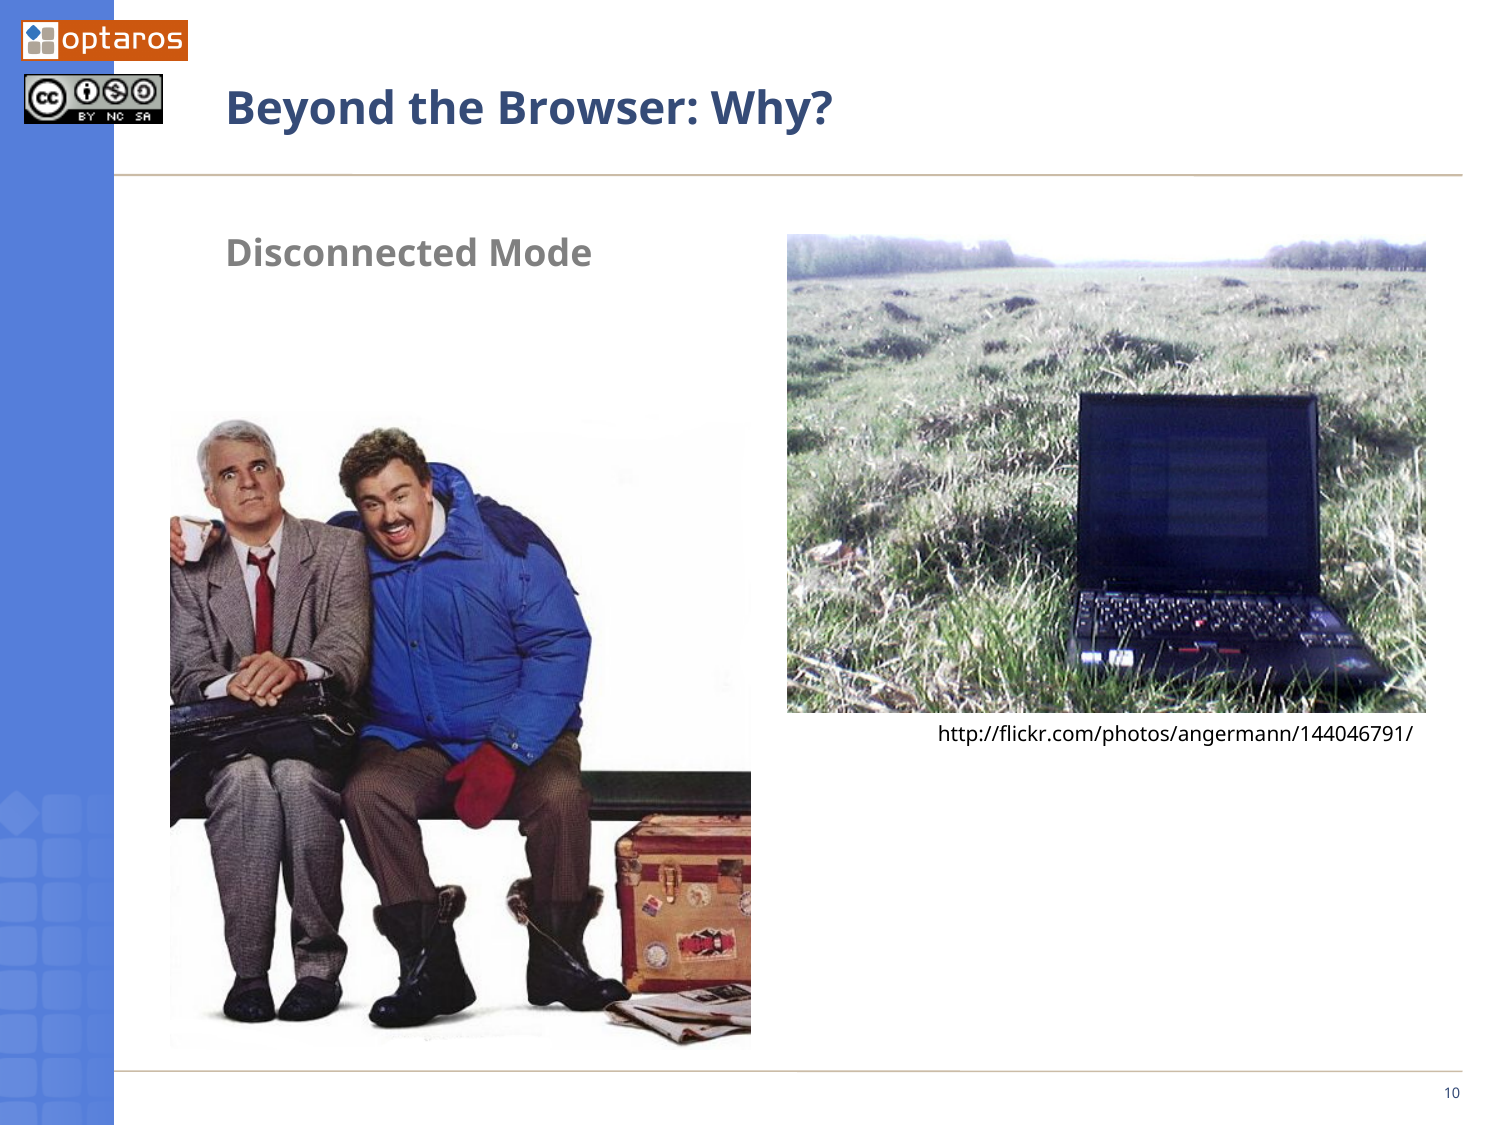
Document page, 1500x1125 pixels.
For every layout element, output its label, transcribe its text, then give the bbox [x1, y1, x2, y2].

picture [787, 234, 1426, 713]
title Beyond the Browser: Why? [224, 44, 1463, 168]
list Disconnected Mode [224, 224, 1463, 998]
picture [0, 0, 188, 1125]
picture [170, 411, 751, 1051]
text_box http://flickr.com/photos/angermann/144046791/ [923, 712, 1429, 781]
